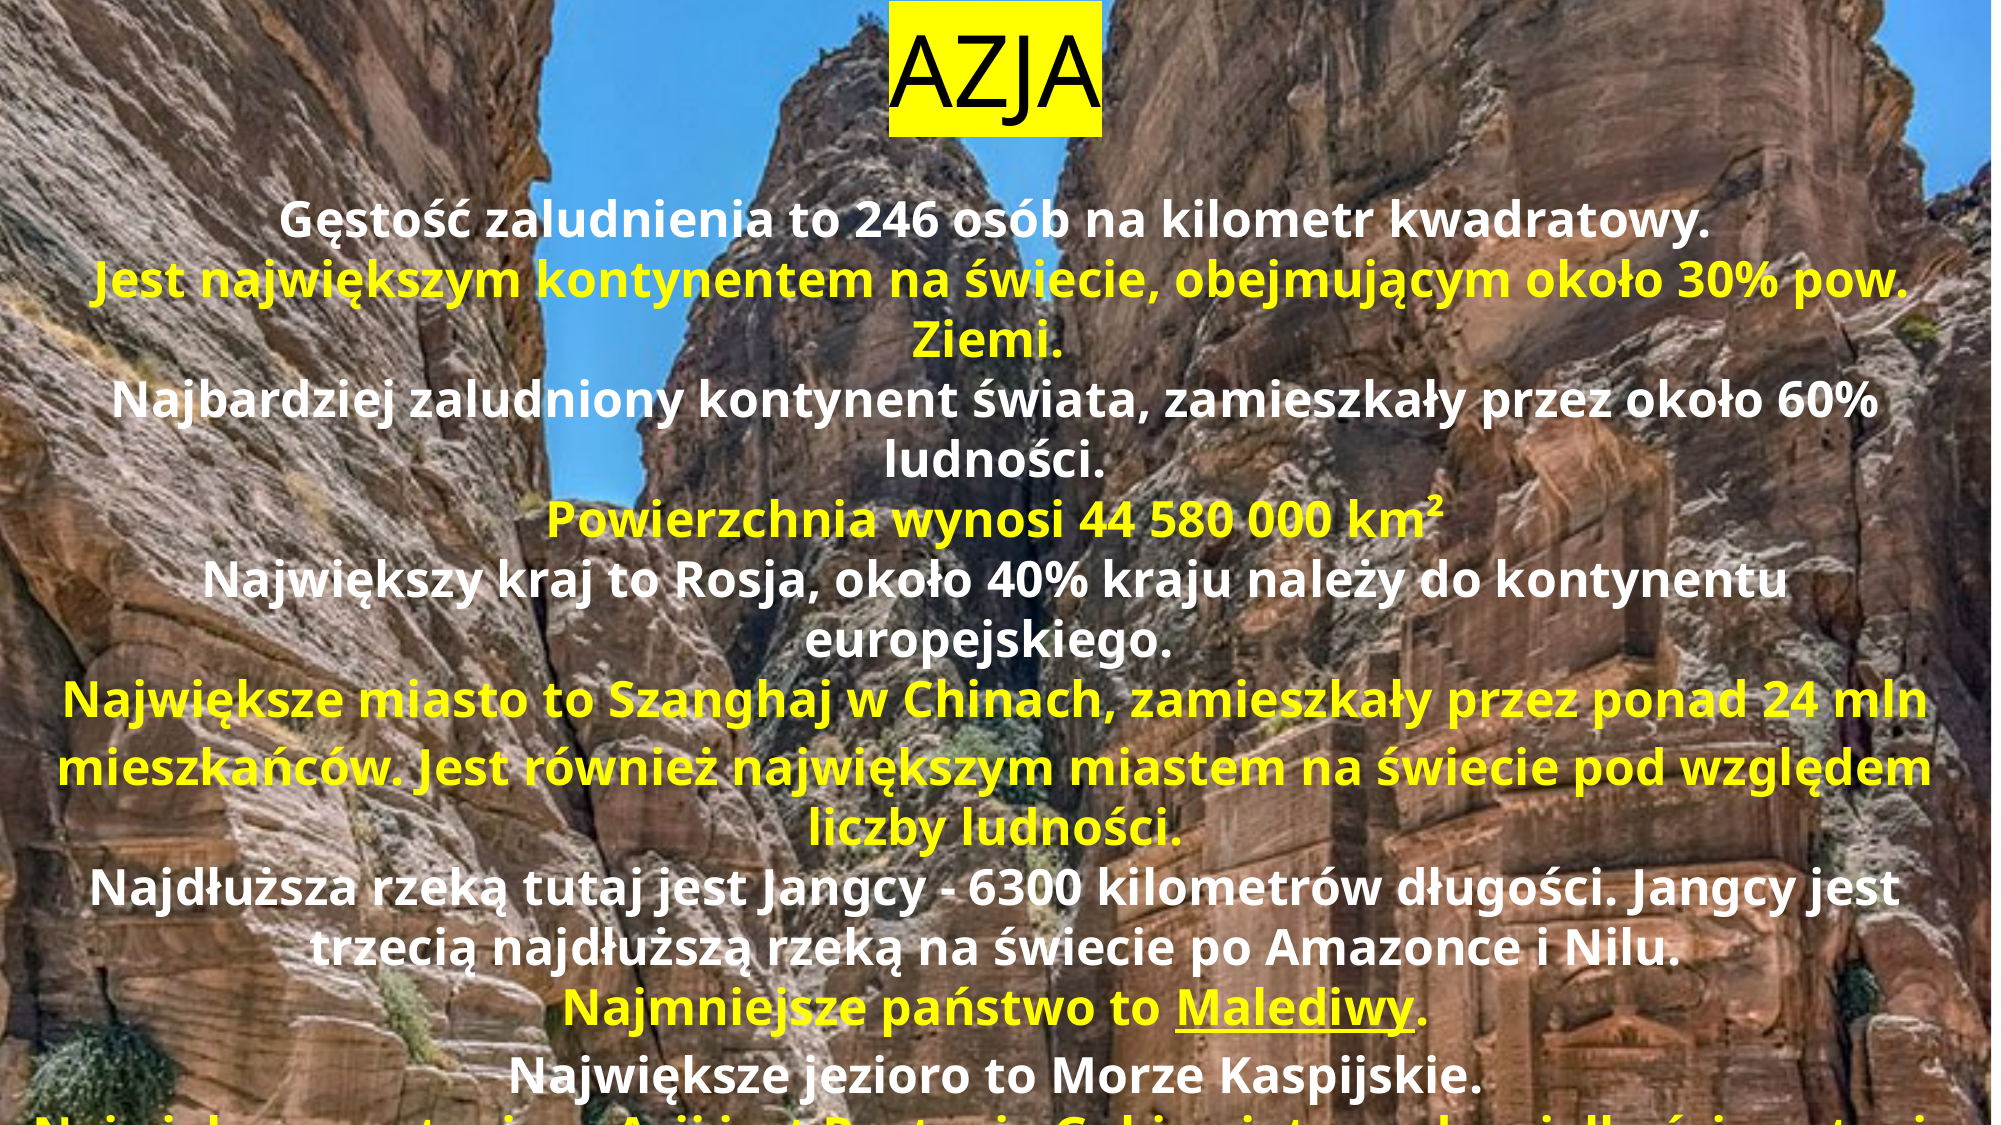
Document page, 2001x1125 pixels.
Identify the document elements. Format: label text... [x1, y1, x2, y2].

text_box AZJA Gęstość zaludnienia to 246 osób na kilometr kwadratowy. Jest największym kontynentem na świecie, obejmującym około 30% pow. Ziemi. Najbardziej zaludniony kontynent świata, zamieszkały przez około 60% ludności. Powierzchnia wynosi 44 580 000 km² Największy kraj to Rosja, około 40% kraju należy do kontynentu europejskiego. Największe miasto to Szanghaj w Chinach, zamieszkały przez ponad 24 mln mieszkańców. Jest również największym miastem na świecie pod względem liczby ludności. Najdłuższa rzeką tutaj jest Jangcy - 6300 kilometrów długości. Jangcy jest trzecią najdłuższą rzeką na świecie po Amazonce i Nilu. Najmniejsze państwo to Malediwy. Największe jezioro to Morze Kaspijskie. Największą pustynią w Azji jest Pustynia Gobi - piątą co do wielkości pustynią na świecie. [0, 0, 1992, 1125]
